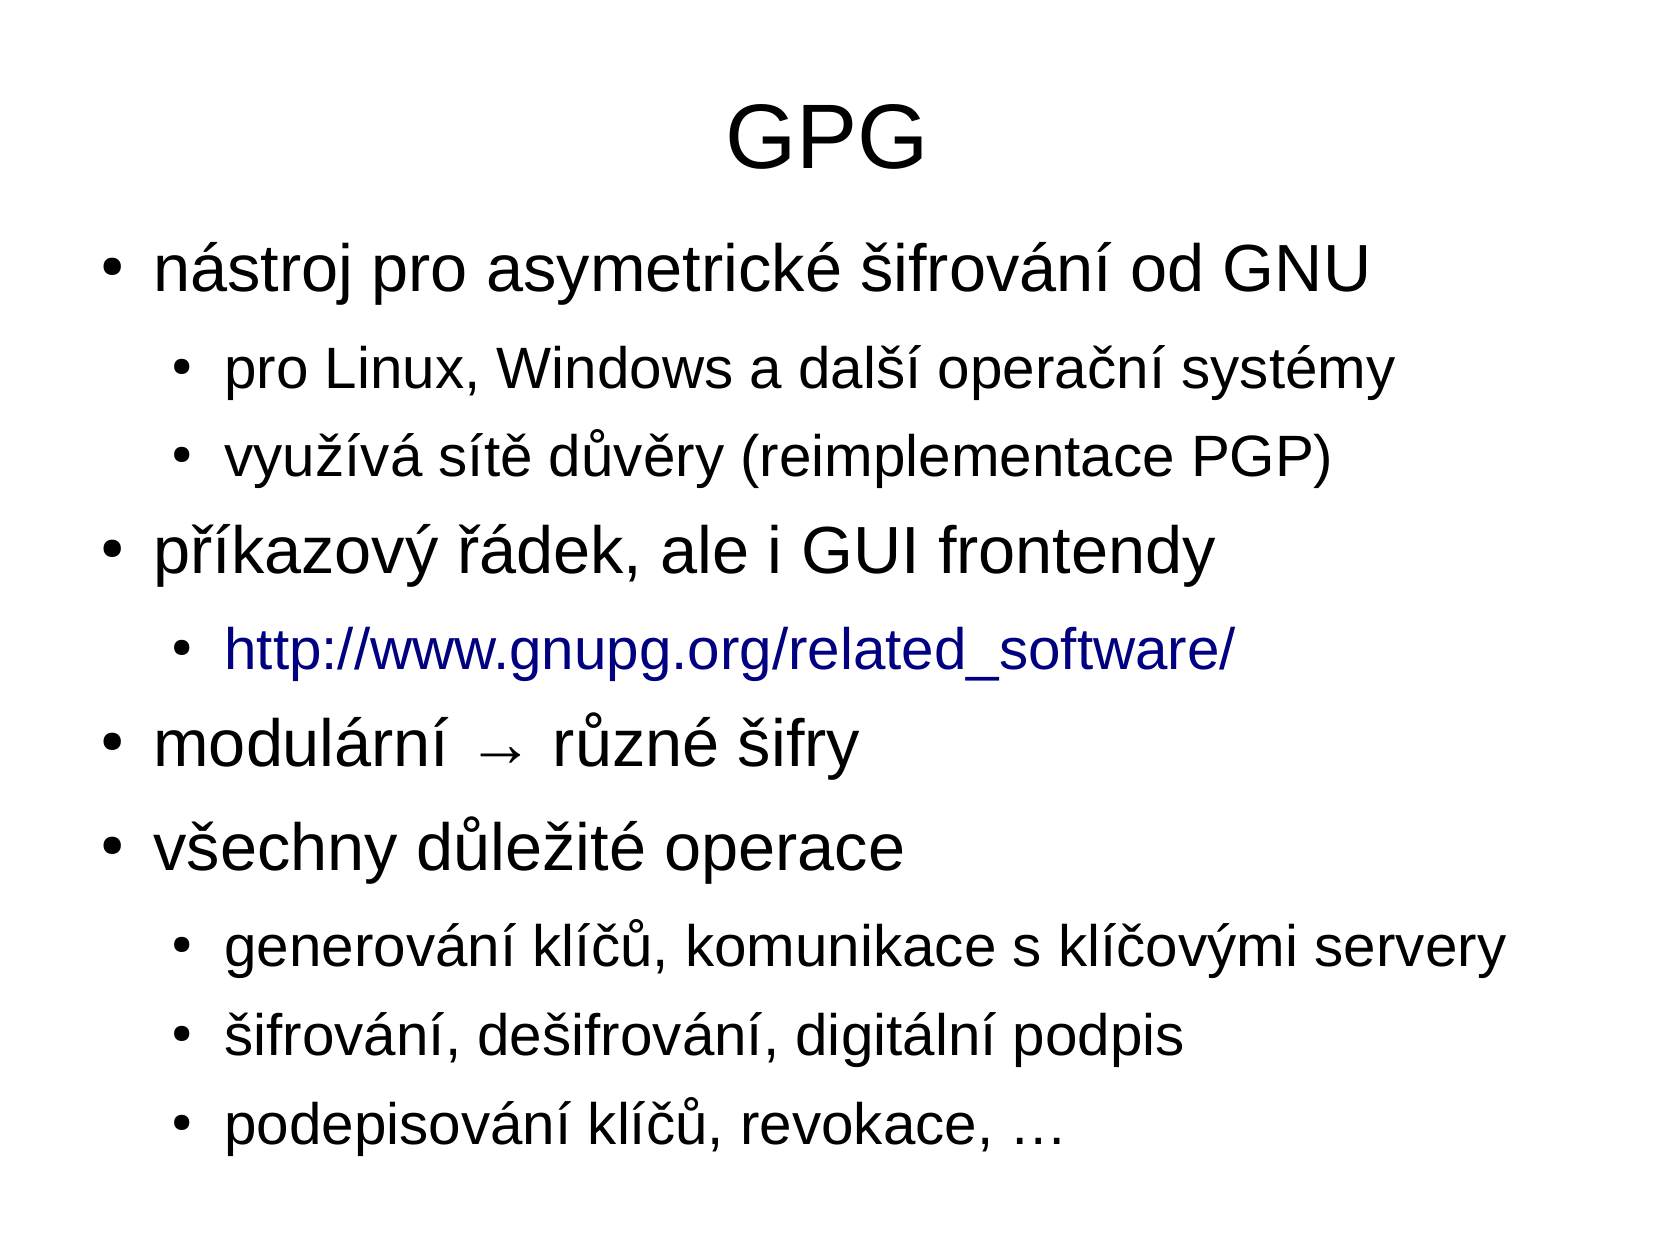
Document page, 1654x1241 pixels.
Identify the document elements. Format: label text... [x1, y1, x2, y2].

title GPG [82, 82, 1571, 191]
list nástroj pro asymetrické šifrování od GNU pro Linux, Windows a další operační systémy využívá sítě důvěry (reimplementace PGP) příkazový řádek, ale i GUI frontendy http://www.gnupg.org/related_software/ modulární → různé šifry všechny důležité operace generování klíčů, komunikace s klíčovými servery šifrování, dešifrování, digitální podpis podepisování klíčů, revokace, … [82, 231, 1571, 1157]
